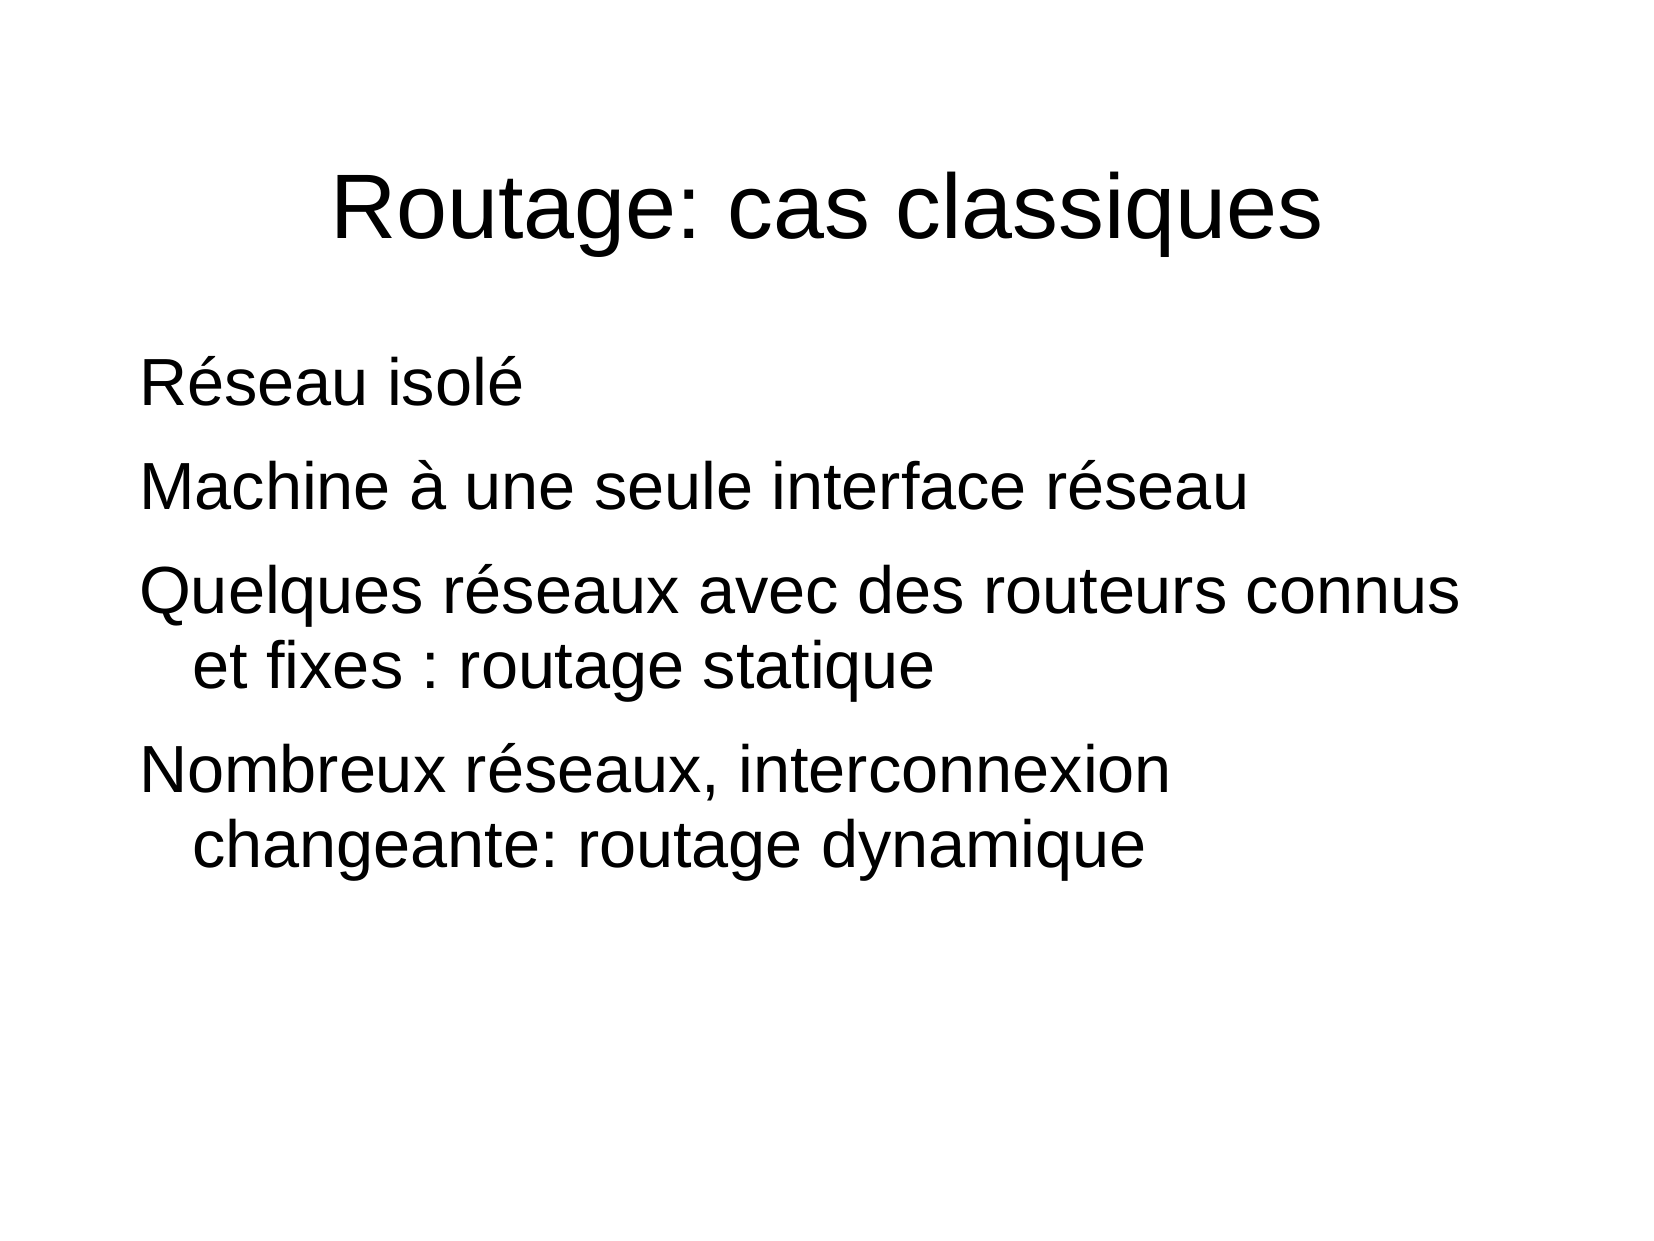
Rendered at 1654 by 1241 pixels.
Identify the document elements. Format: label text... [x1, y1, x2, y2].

title Routage: cas classiques [121, 102, 1534, 310]
list Réseau isolé Machine à une seule interface réseau Quelques réseaux avec des routeurs connus et fixes : routage statique Nombreux réseaux, interconnexion changeante: routage dynamique [121, 344, 1534, 1127]
